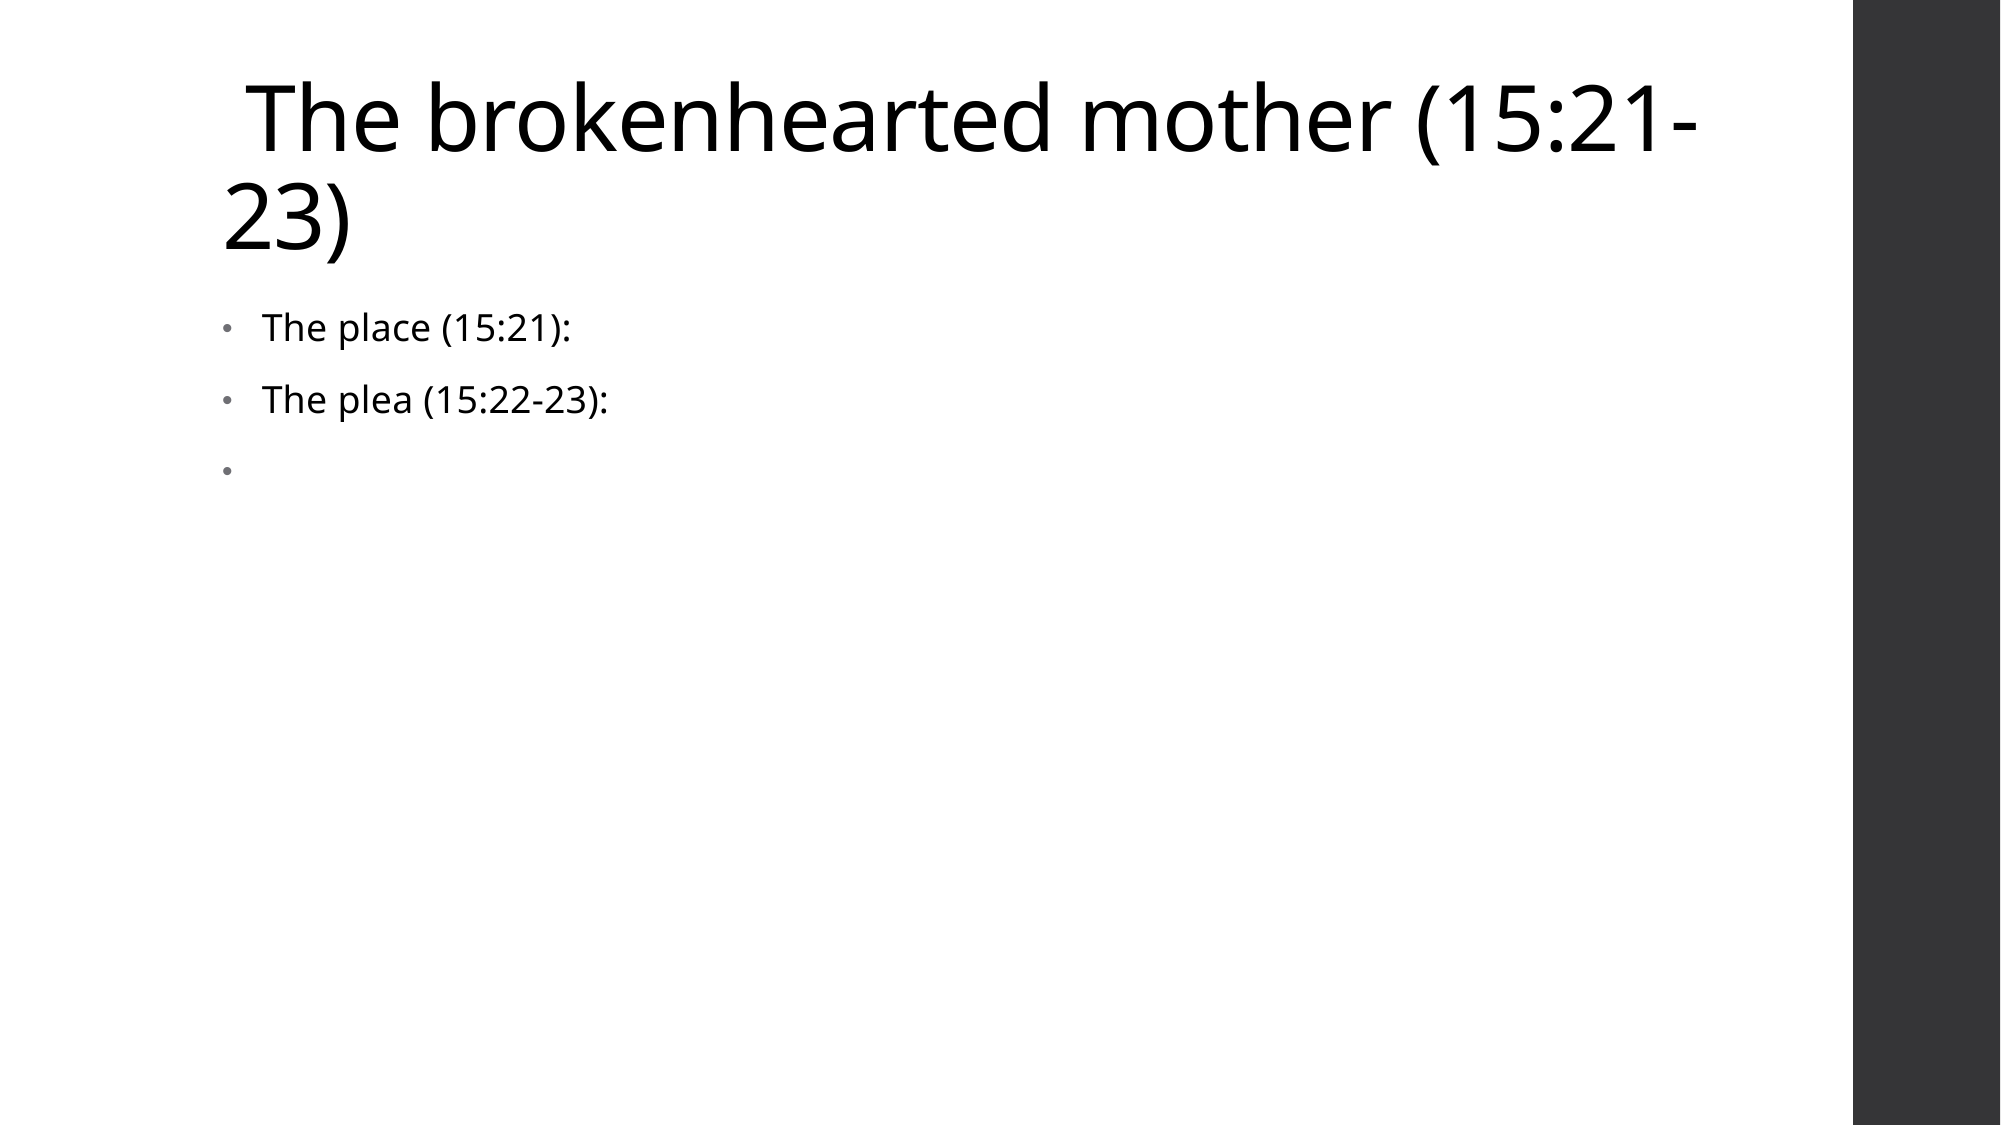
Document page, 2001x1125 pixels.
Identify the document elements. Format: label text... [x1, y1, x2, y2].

list The place (15:21): The plea (15:22-23): [206, 299, 1617, 1014]
title The brokenhearted mother (15:21-23) [206, 60, 1797, 278]
